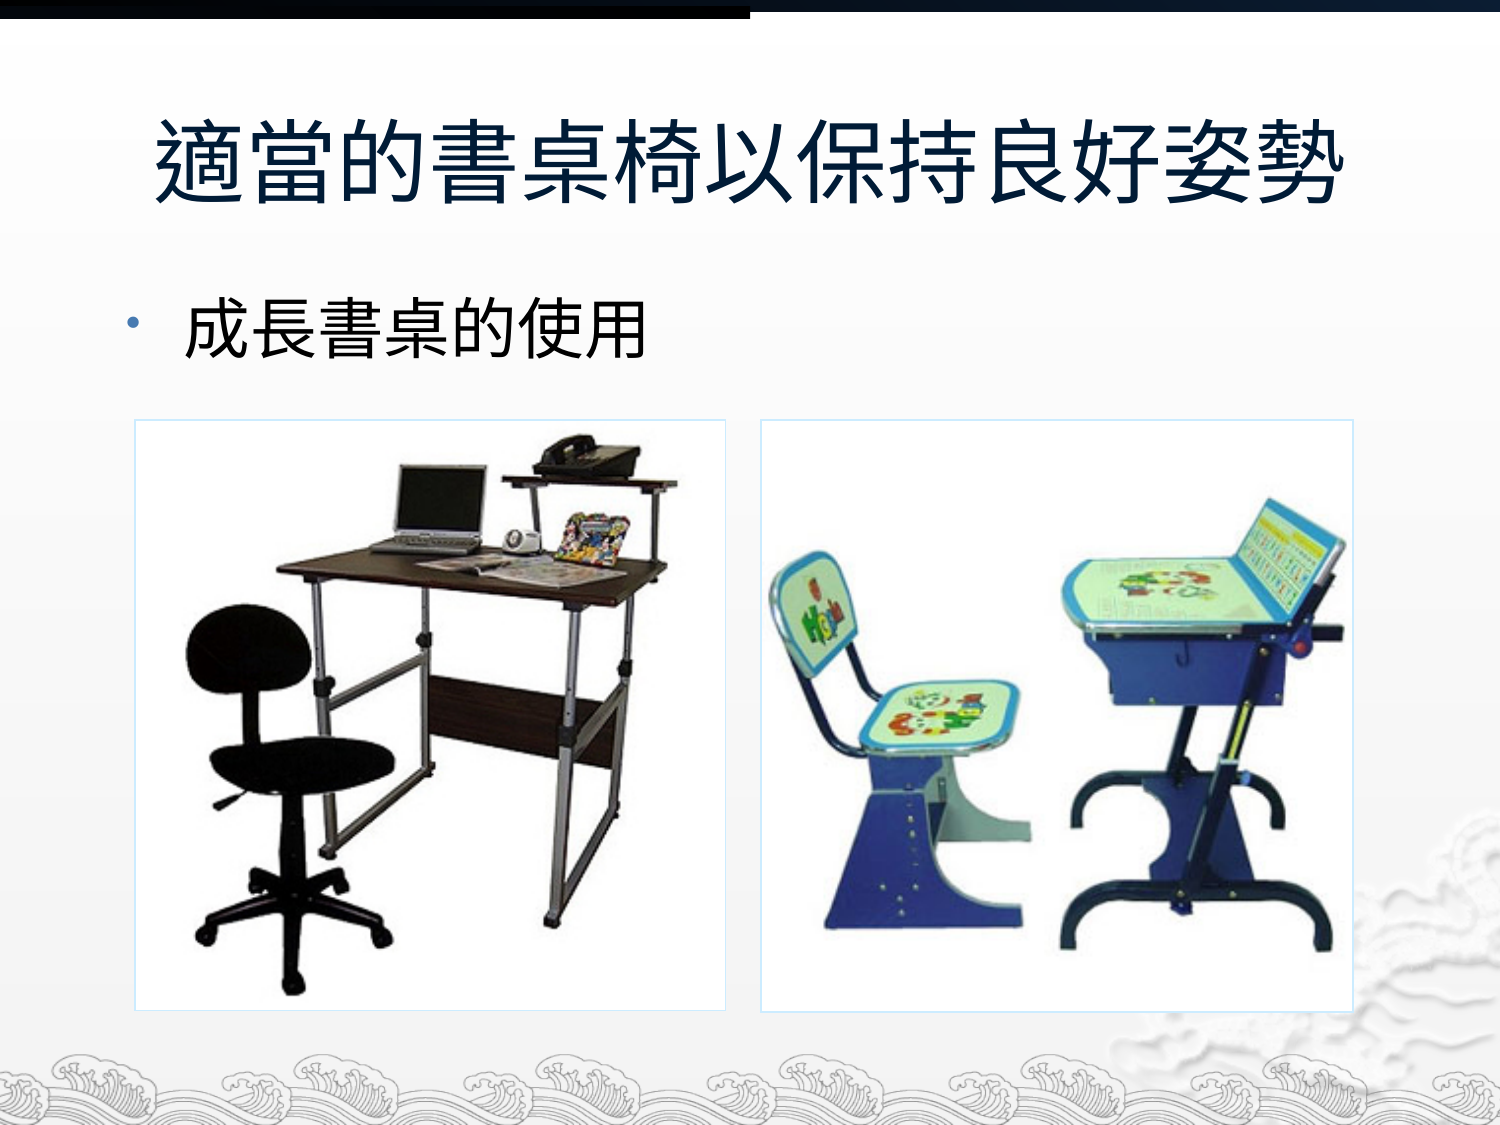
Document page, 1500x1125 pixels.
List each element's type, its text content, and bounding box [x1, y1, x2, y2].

picture [761, 420, 1353, 1012]
list 成長書桌的使用 [112, 279, 1388, 955]
title 適當的書桌椅以保持良好姿勢 [112, 66, 1388, 254]
picture [135, 420, 725, 1010]
